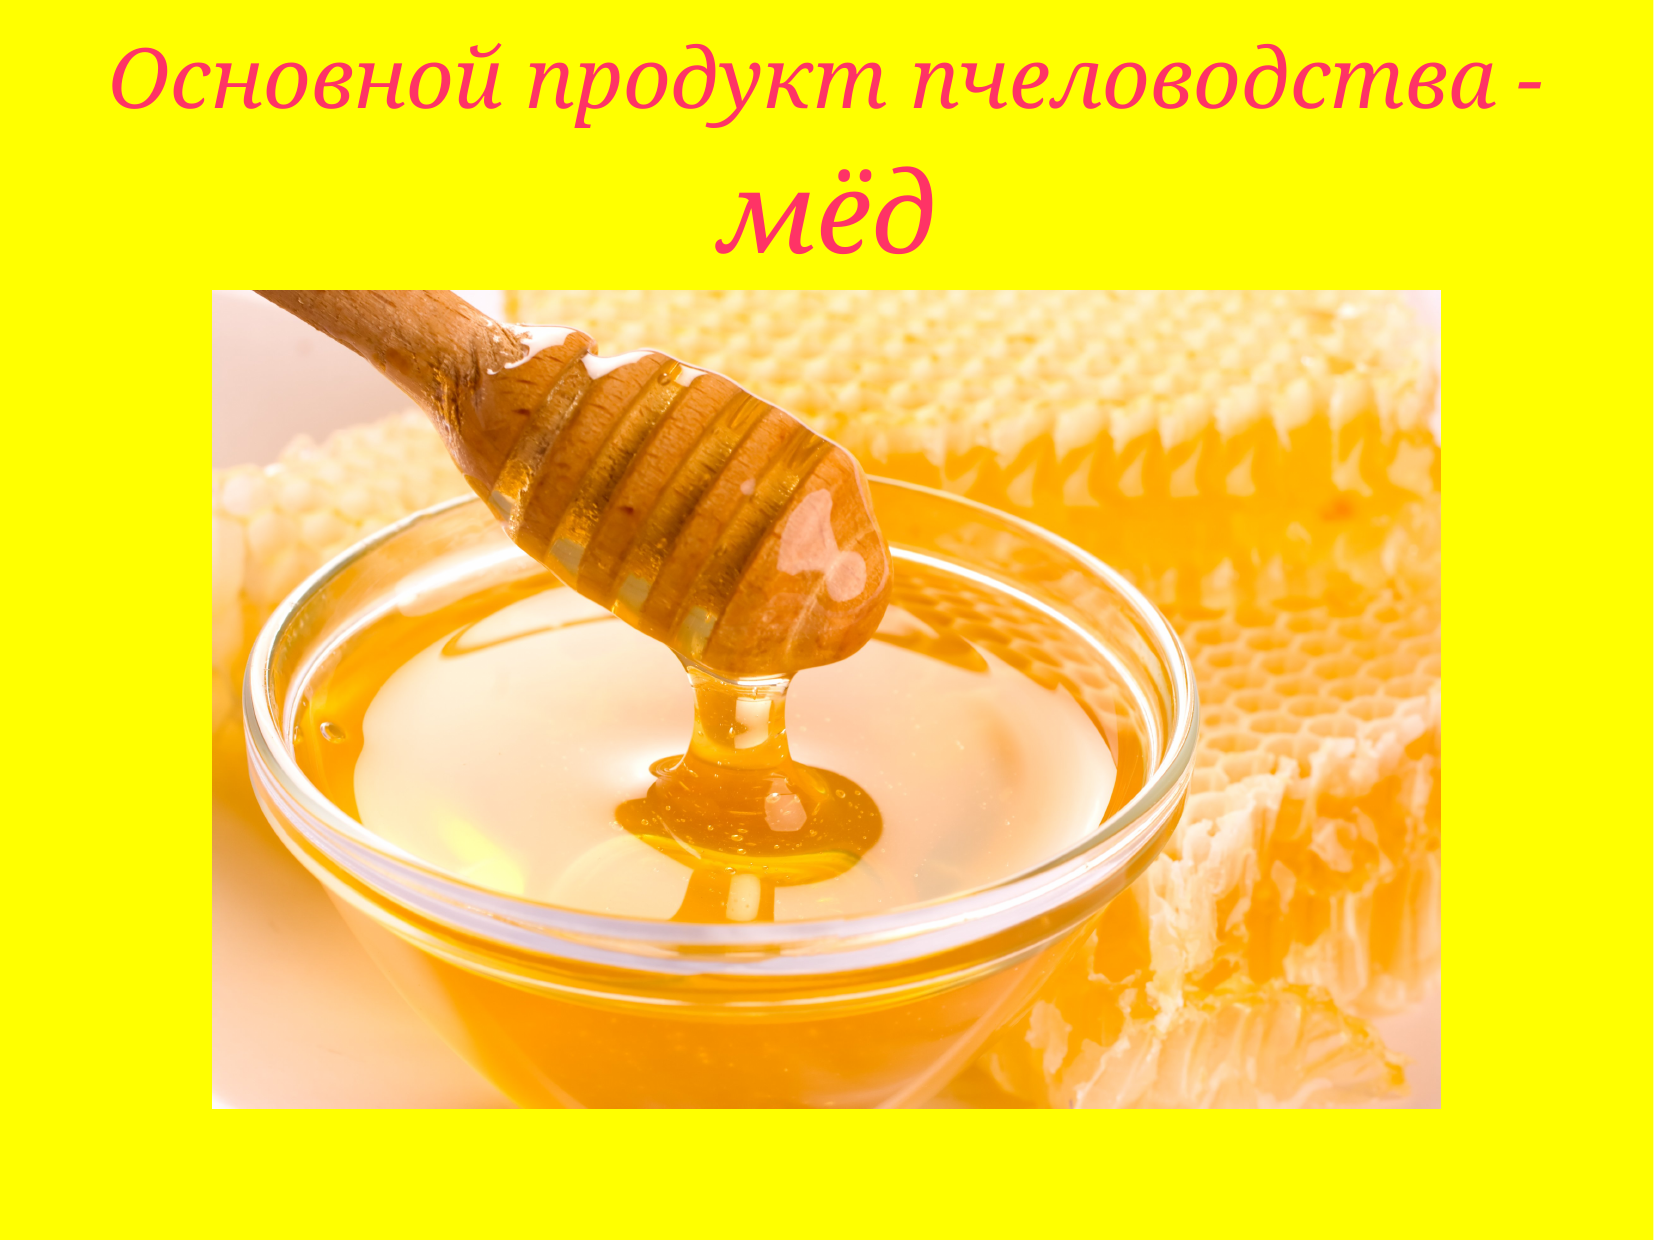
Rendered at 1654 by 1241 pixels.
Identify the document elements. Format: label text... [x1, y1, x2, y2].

title Основной продукт пчеловодства - мёд [82, 41, 1571, 265]
picture [212, 290, 1441, 1109]
